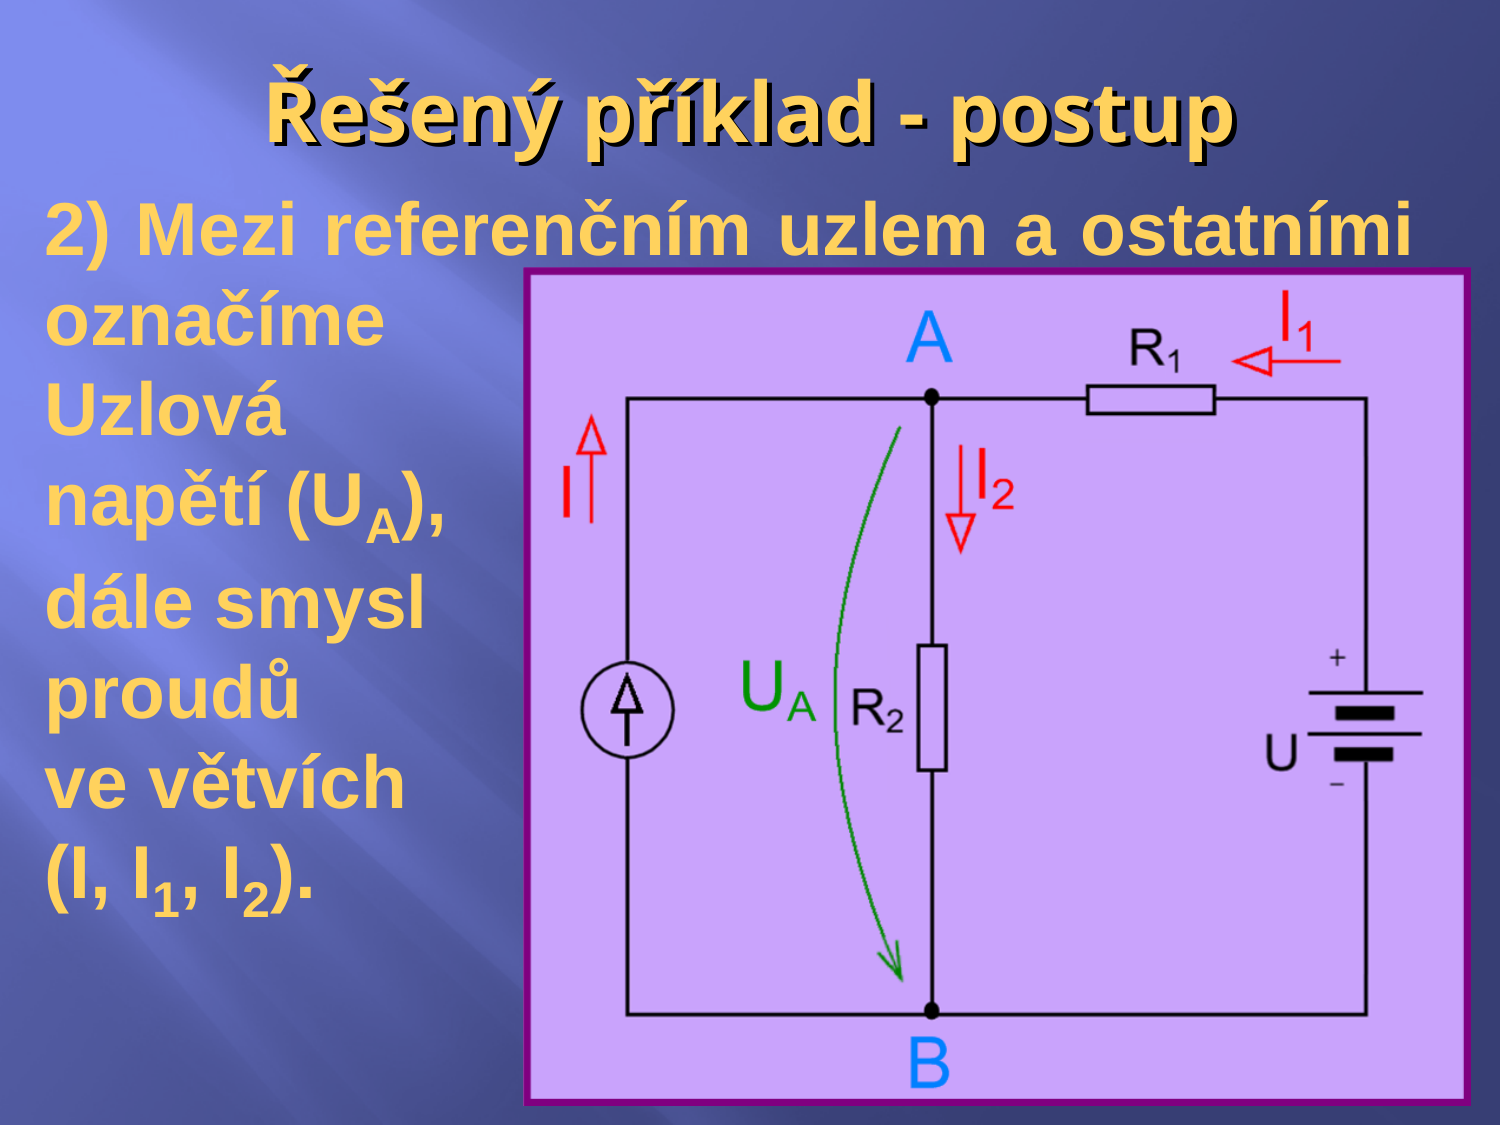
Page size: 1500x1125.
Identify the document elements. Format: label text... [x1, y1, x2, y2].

text_box 2) Mezi referenčním uzlem a ostatními označíme Uzlová napětí (UA), dále smysl proudů ve větvích (I, I1, I2). [29, 172, 1471, 894]
title Řešený příklad - postup [75, 45, 1426, 172]
picture [523, 267, 1471, 1106]
